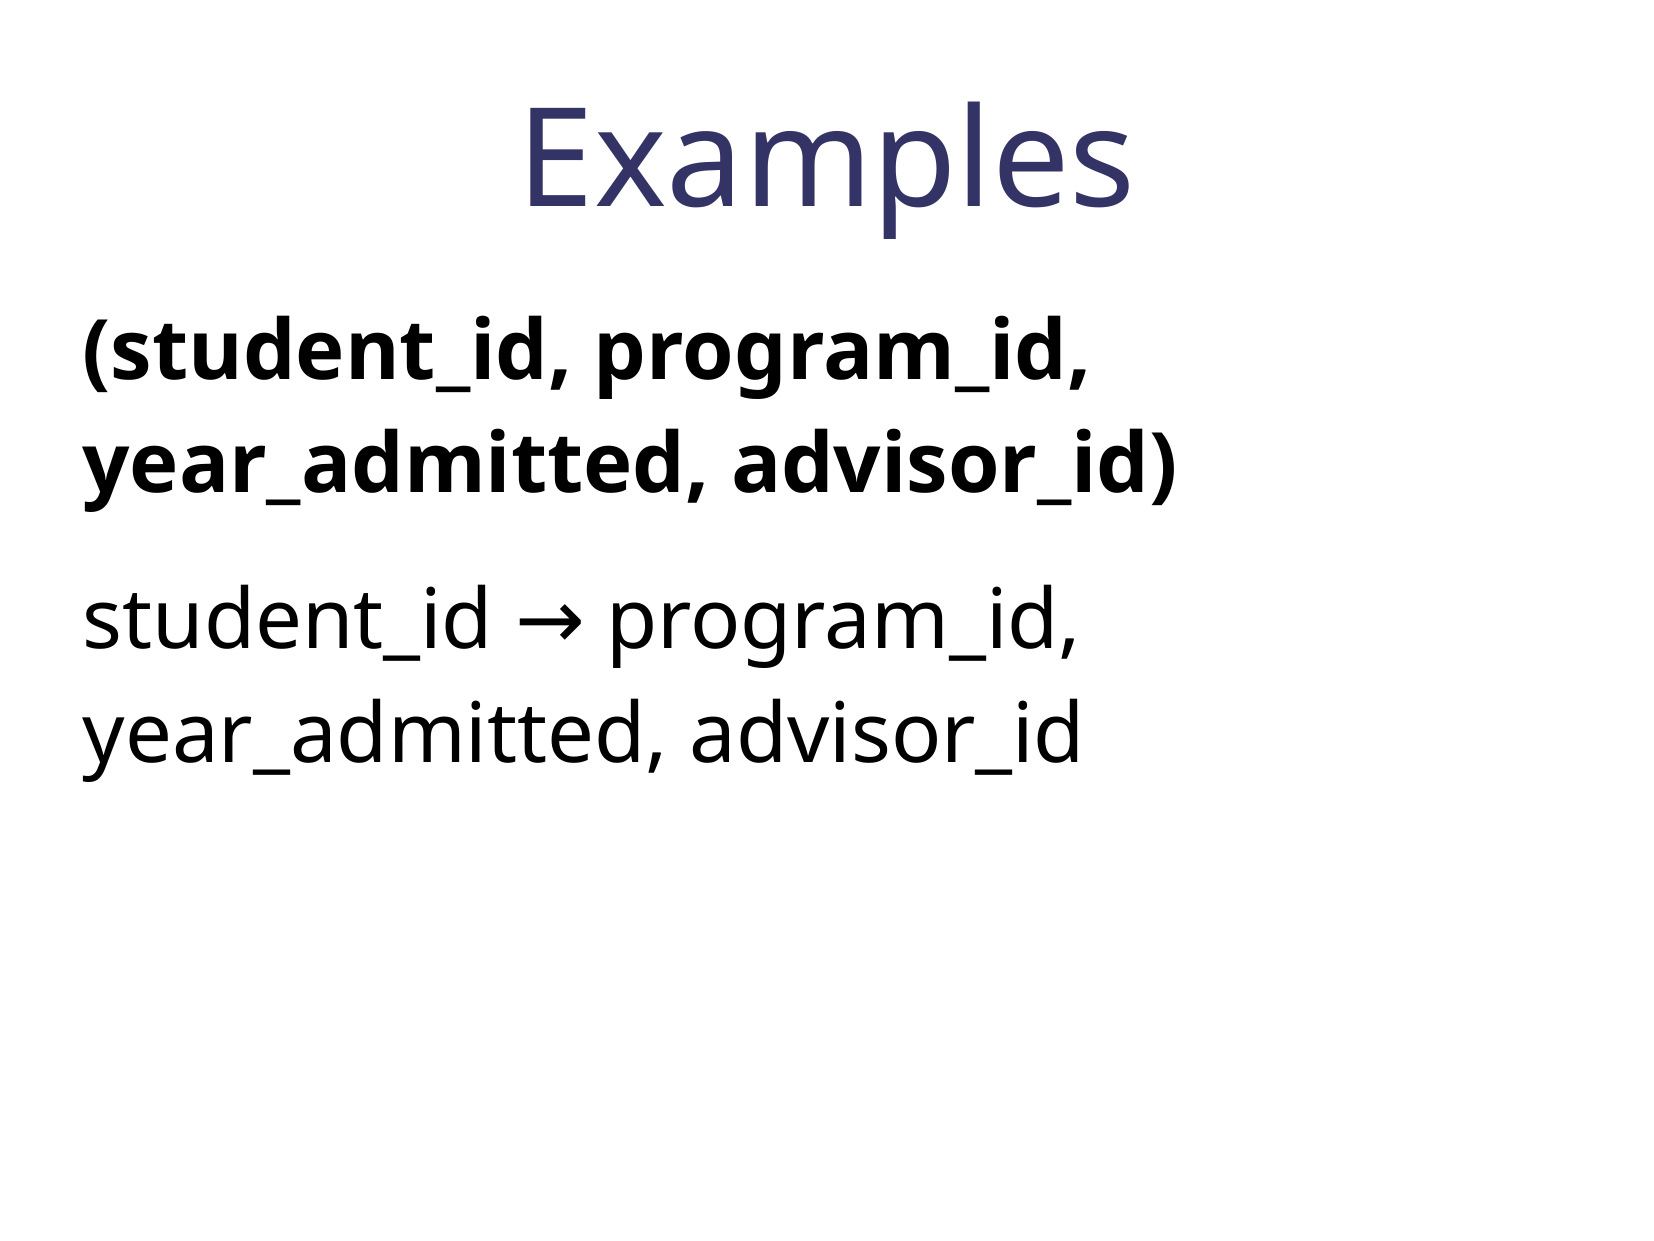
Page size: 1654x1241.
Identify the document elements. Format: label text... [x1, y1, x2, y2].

subtitle (student_id, program_id, year_admitted, advisor_id) student_id → program_id, year_admitted, advisor_id [82, 290, 1571, 1109]
title Examples [82, 49, 1571, 257]
